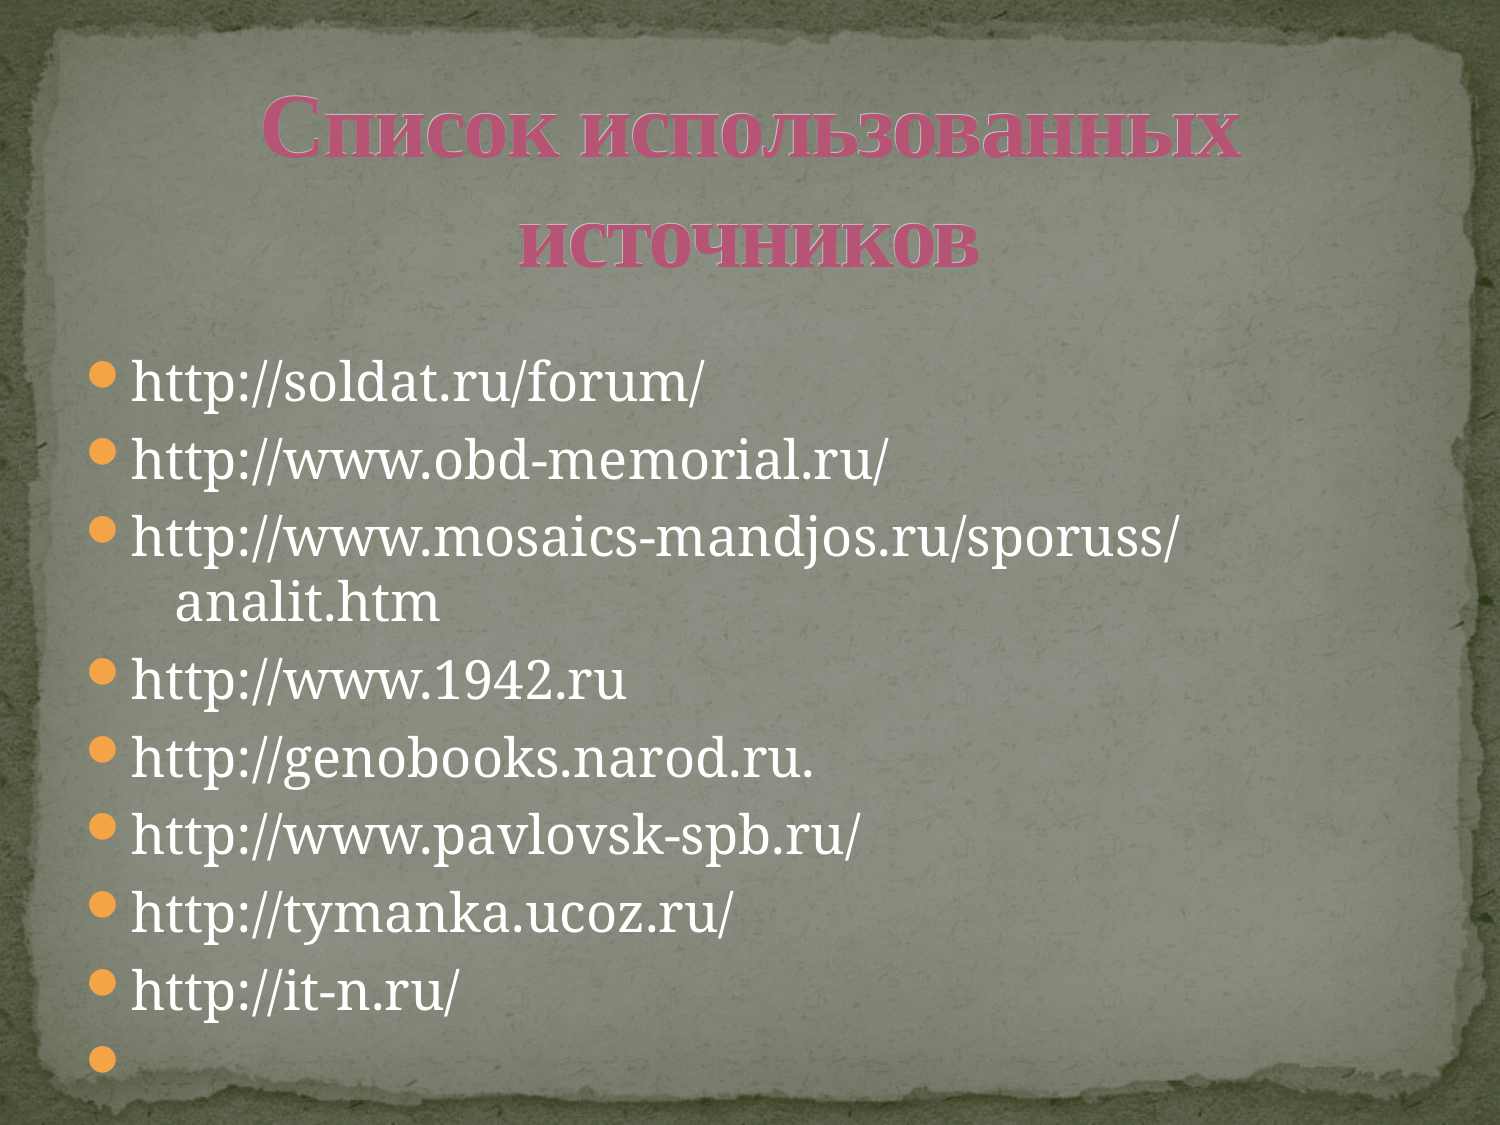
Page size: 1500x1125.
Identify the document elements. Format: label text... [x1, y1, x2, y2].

title Список использованных источников [75, 24, 1426, 293]
list http://soldat.ru/forum/ http://www.obd-memorial.ru/ http://www.mosaics-mandjos.ru/sporuss/analit.htm http://www.1942.ru http://genobooks.narod.ru. http://www.pavlovsk-spb.ru/ http://tymanka.ucoz.ru/ http://it-n.ru/ [70, 339, 1421, 1090]
